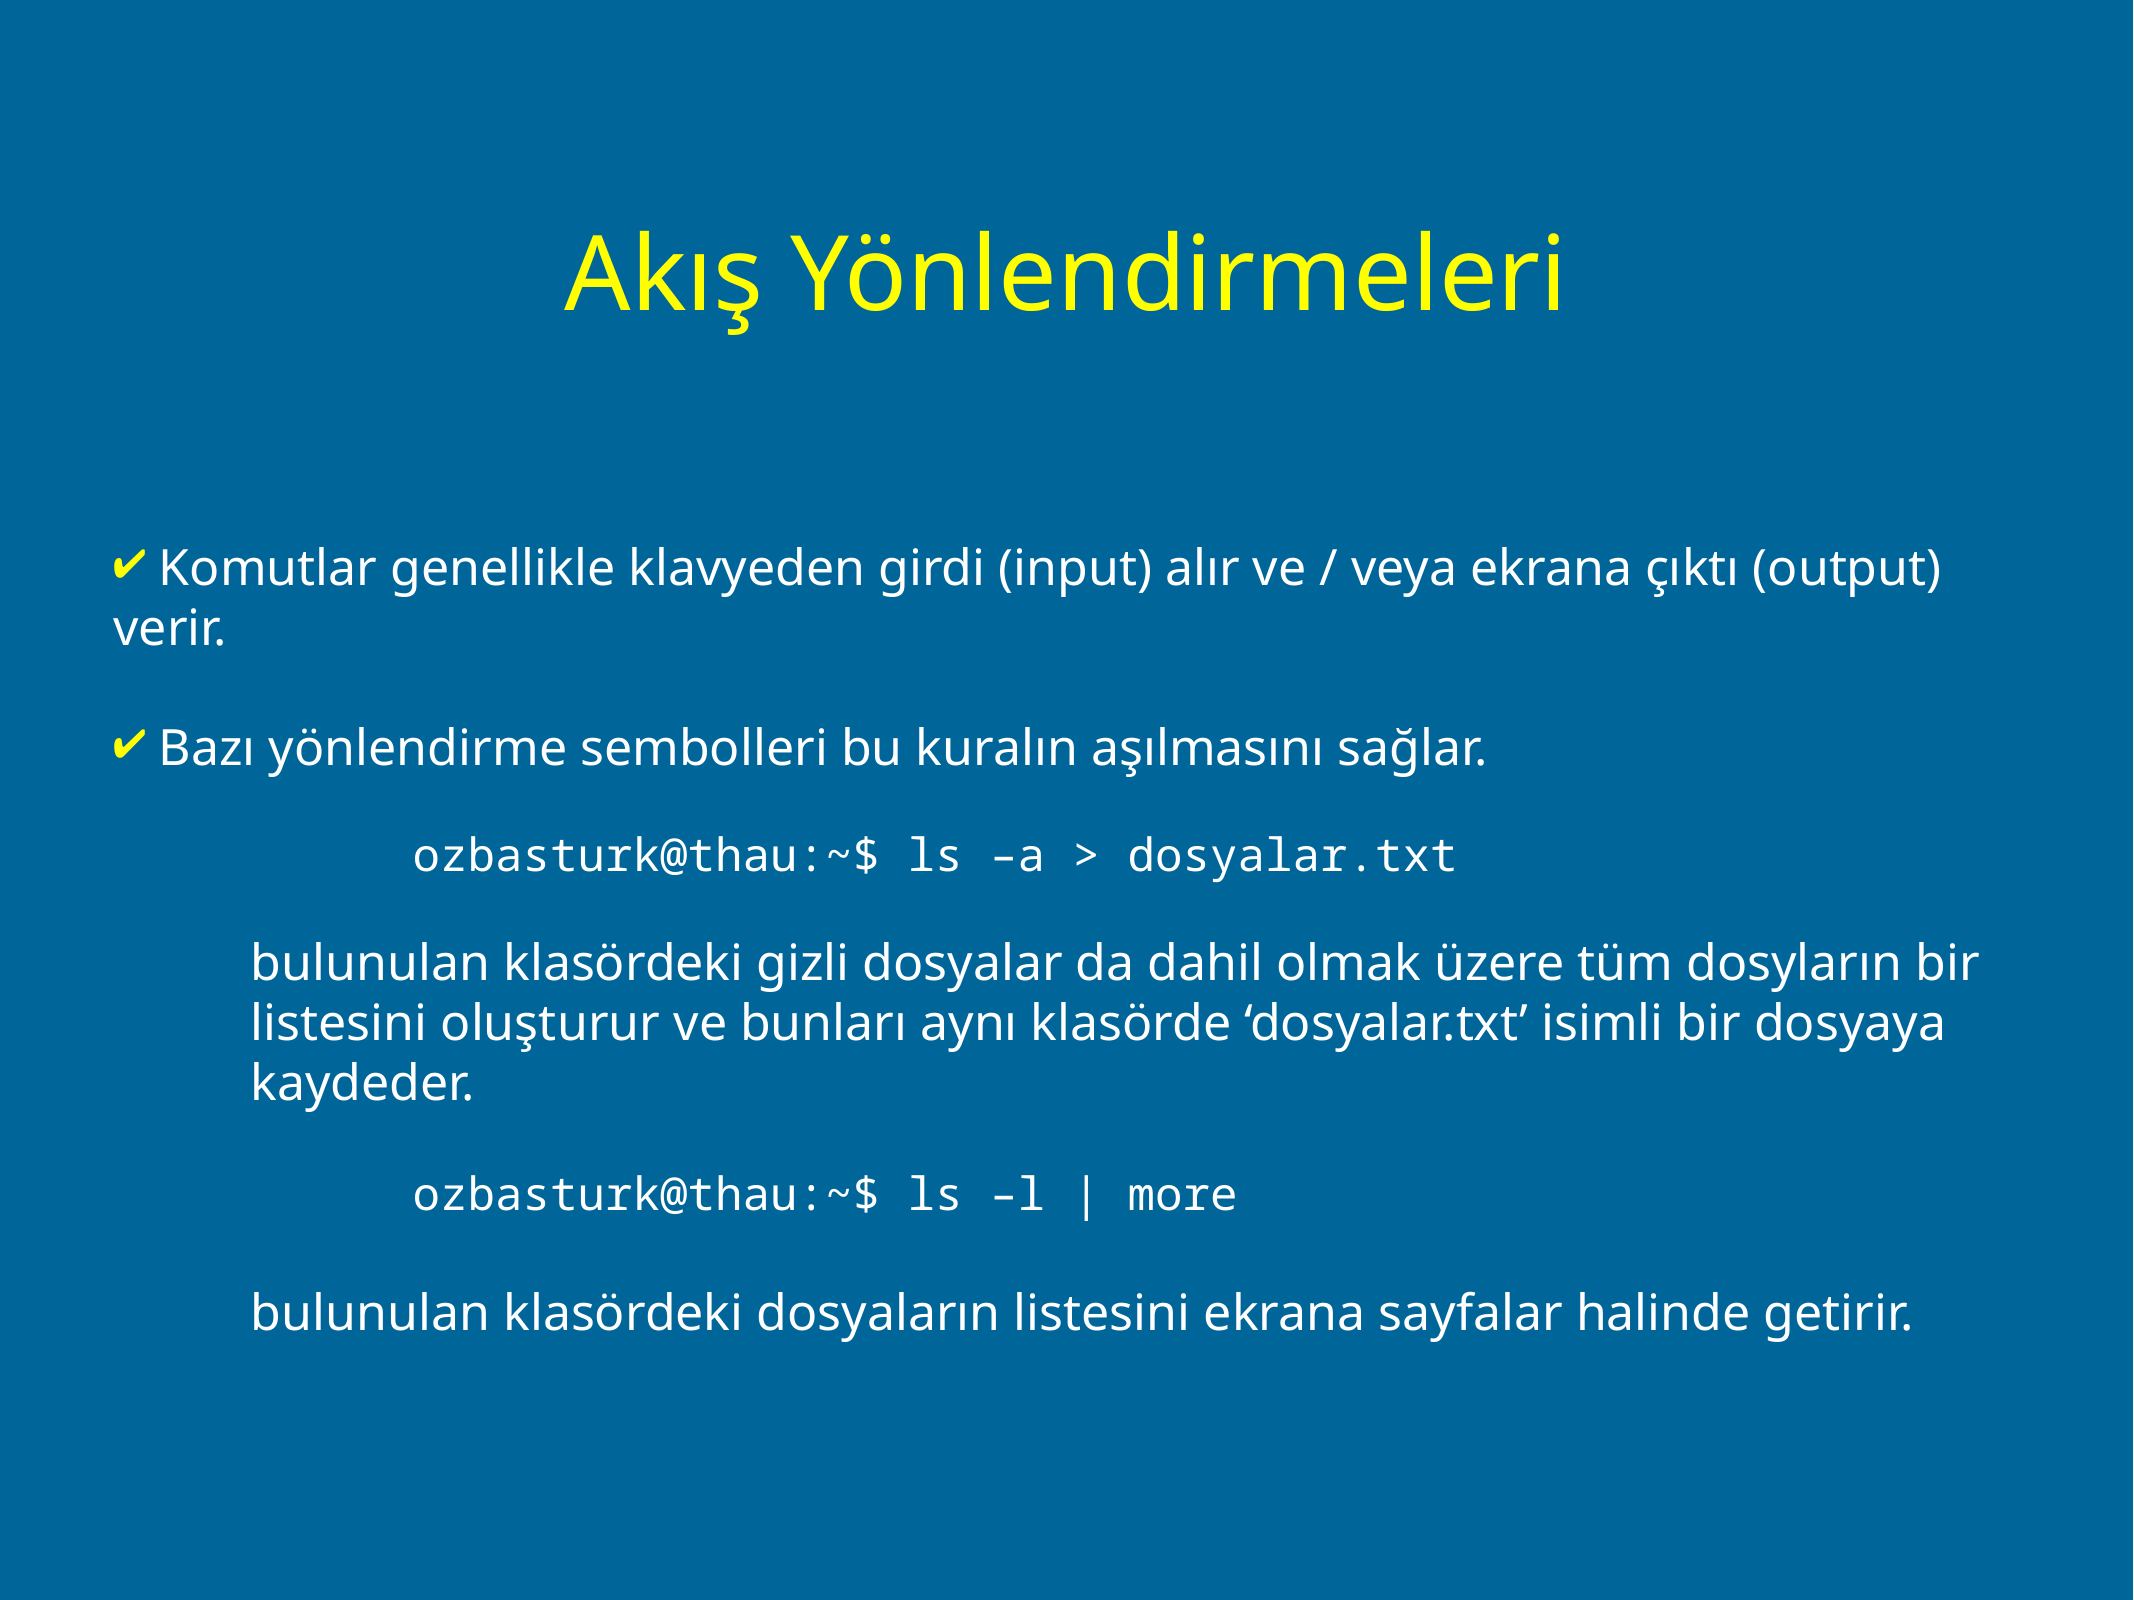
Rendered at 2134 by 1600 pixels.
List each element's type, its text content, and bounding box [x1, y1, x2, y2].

list Komutlar genellikle klavyeden girdi (input) alır ve / veya ekrana çıktı (output) verir. Bazı yönlendirme sembolleri bu kuralın aşılmasını sağlar. ozbasturk@thau:~$ ls –a > dosyalar.txt bulunulan klasördeki gizli dosyalar da dahil olmak üzere tüm dosyların bir listesini oluşturur ve bunları aynı klasörde ‘dosyalar.txt’ isimli bir dosyaya kaydeder. ozbasturk@thau:~$ ls –l | more bulunulan klasördeki dosyaların listesini ekrana sayfalar halinde getirir. [105, 376, 1992, 1449]
title Akış Yönlendirmeleri [208, 124, 1925, 376]
